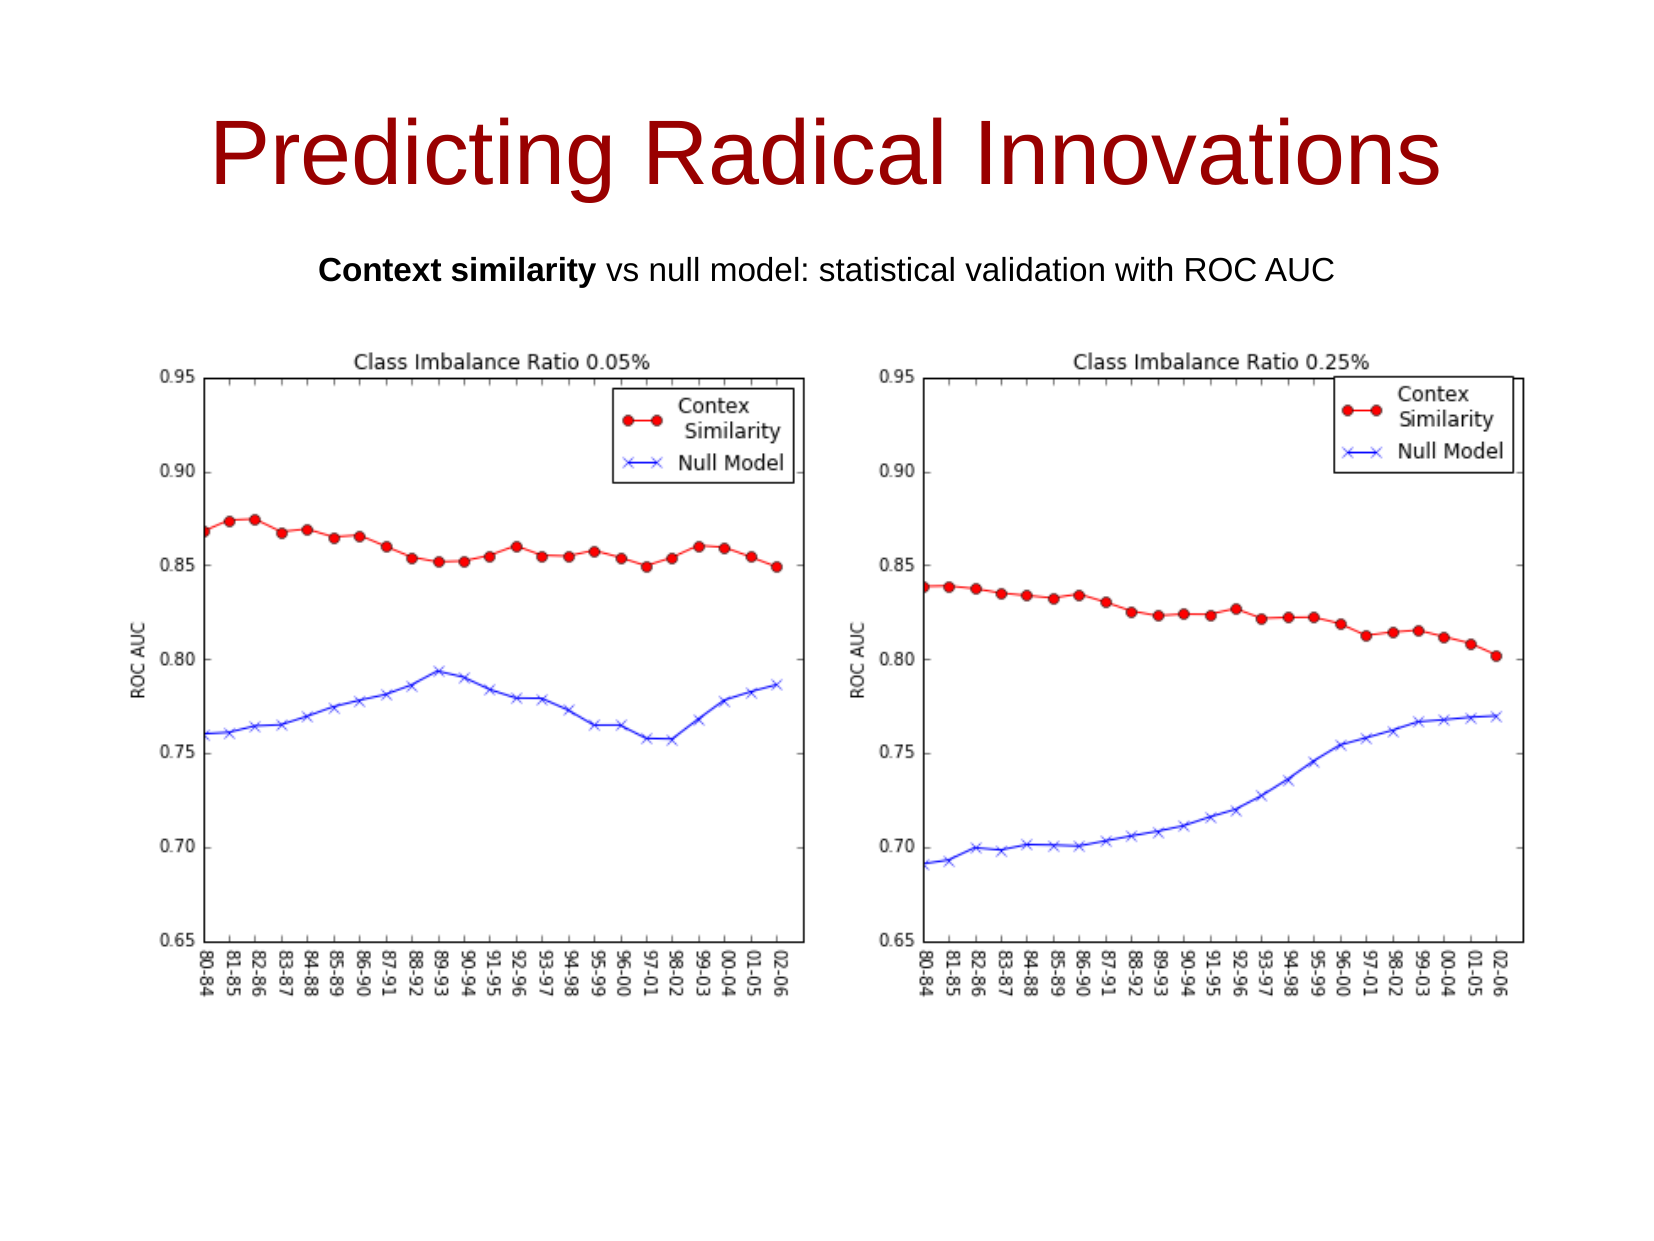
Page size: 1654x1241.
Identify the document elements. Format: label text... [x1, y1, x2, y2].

picture [121, 341, 1533, 1009]
text_box Context similarity vs null model: statistical validation with ROC AUC [303, 244, 1351, 298]
title Predicting Radical Innovations [82, 49, 1571, 257]
